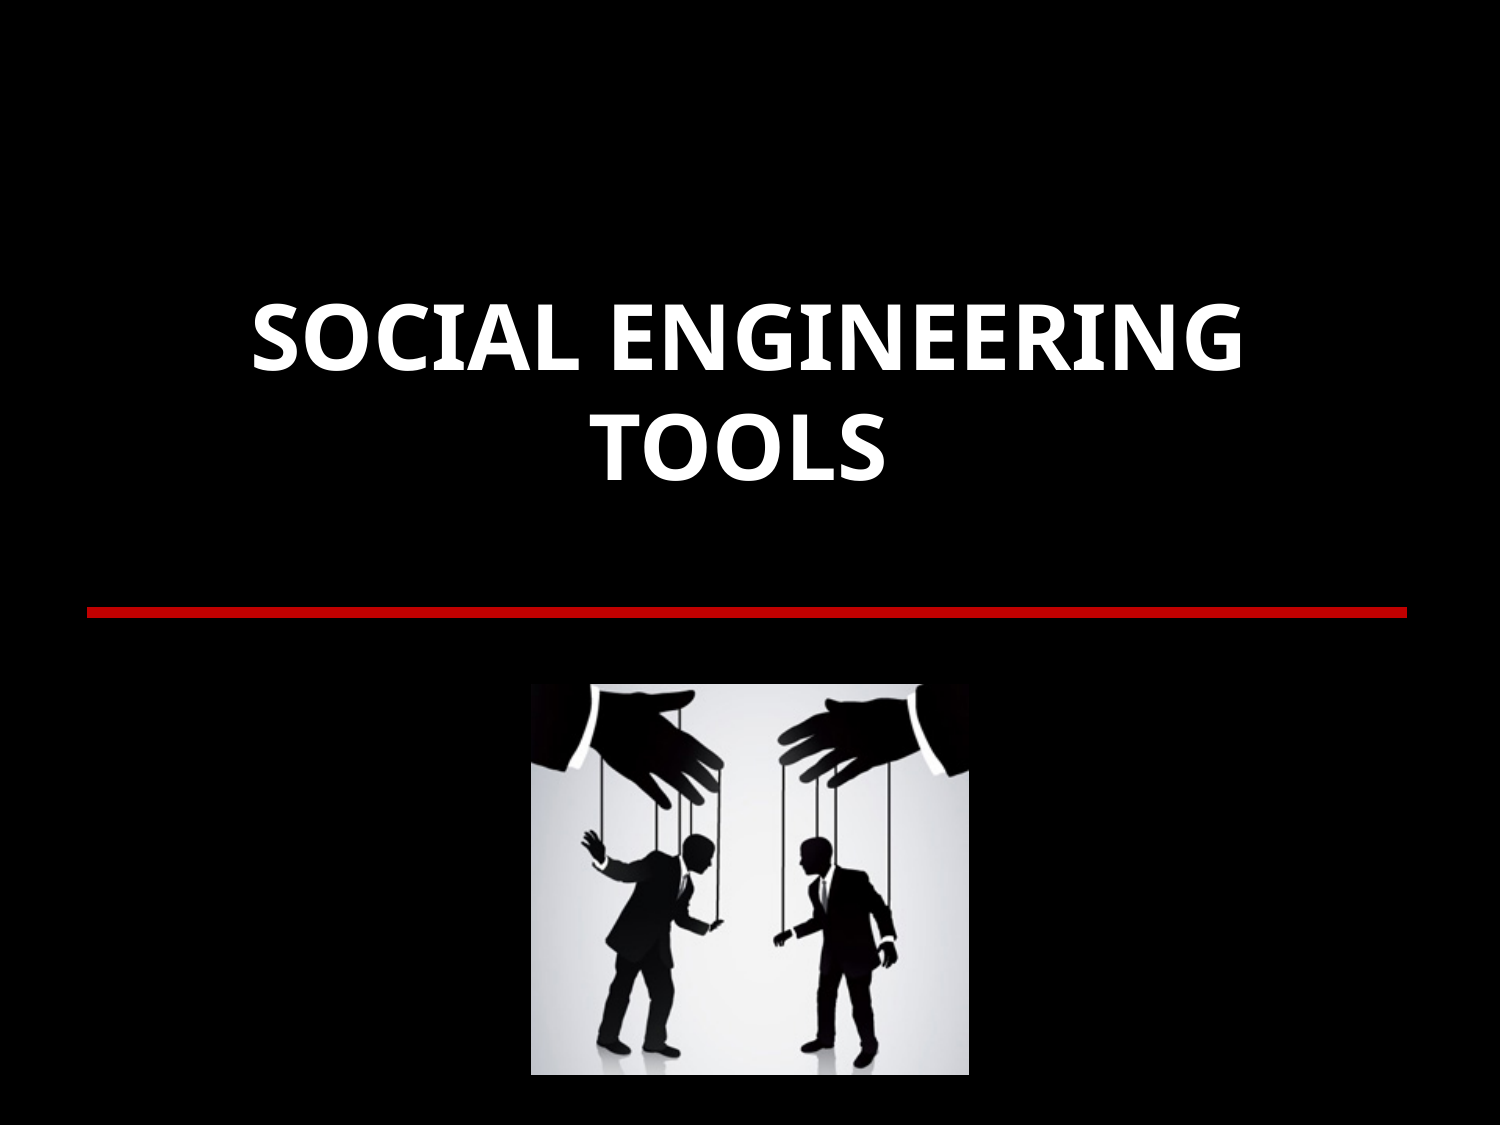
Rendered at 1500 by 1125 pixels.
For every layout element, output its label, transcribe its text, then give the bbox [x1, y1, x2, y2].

picture [531, 684, 969, 1075]
title SOCIAL ENGINEERING TOOLS [112, 187, 1388, 591]
